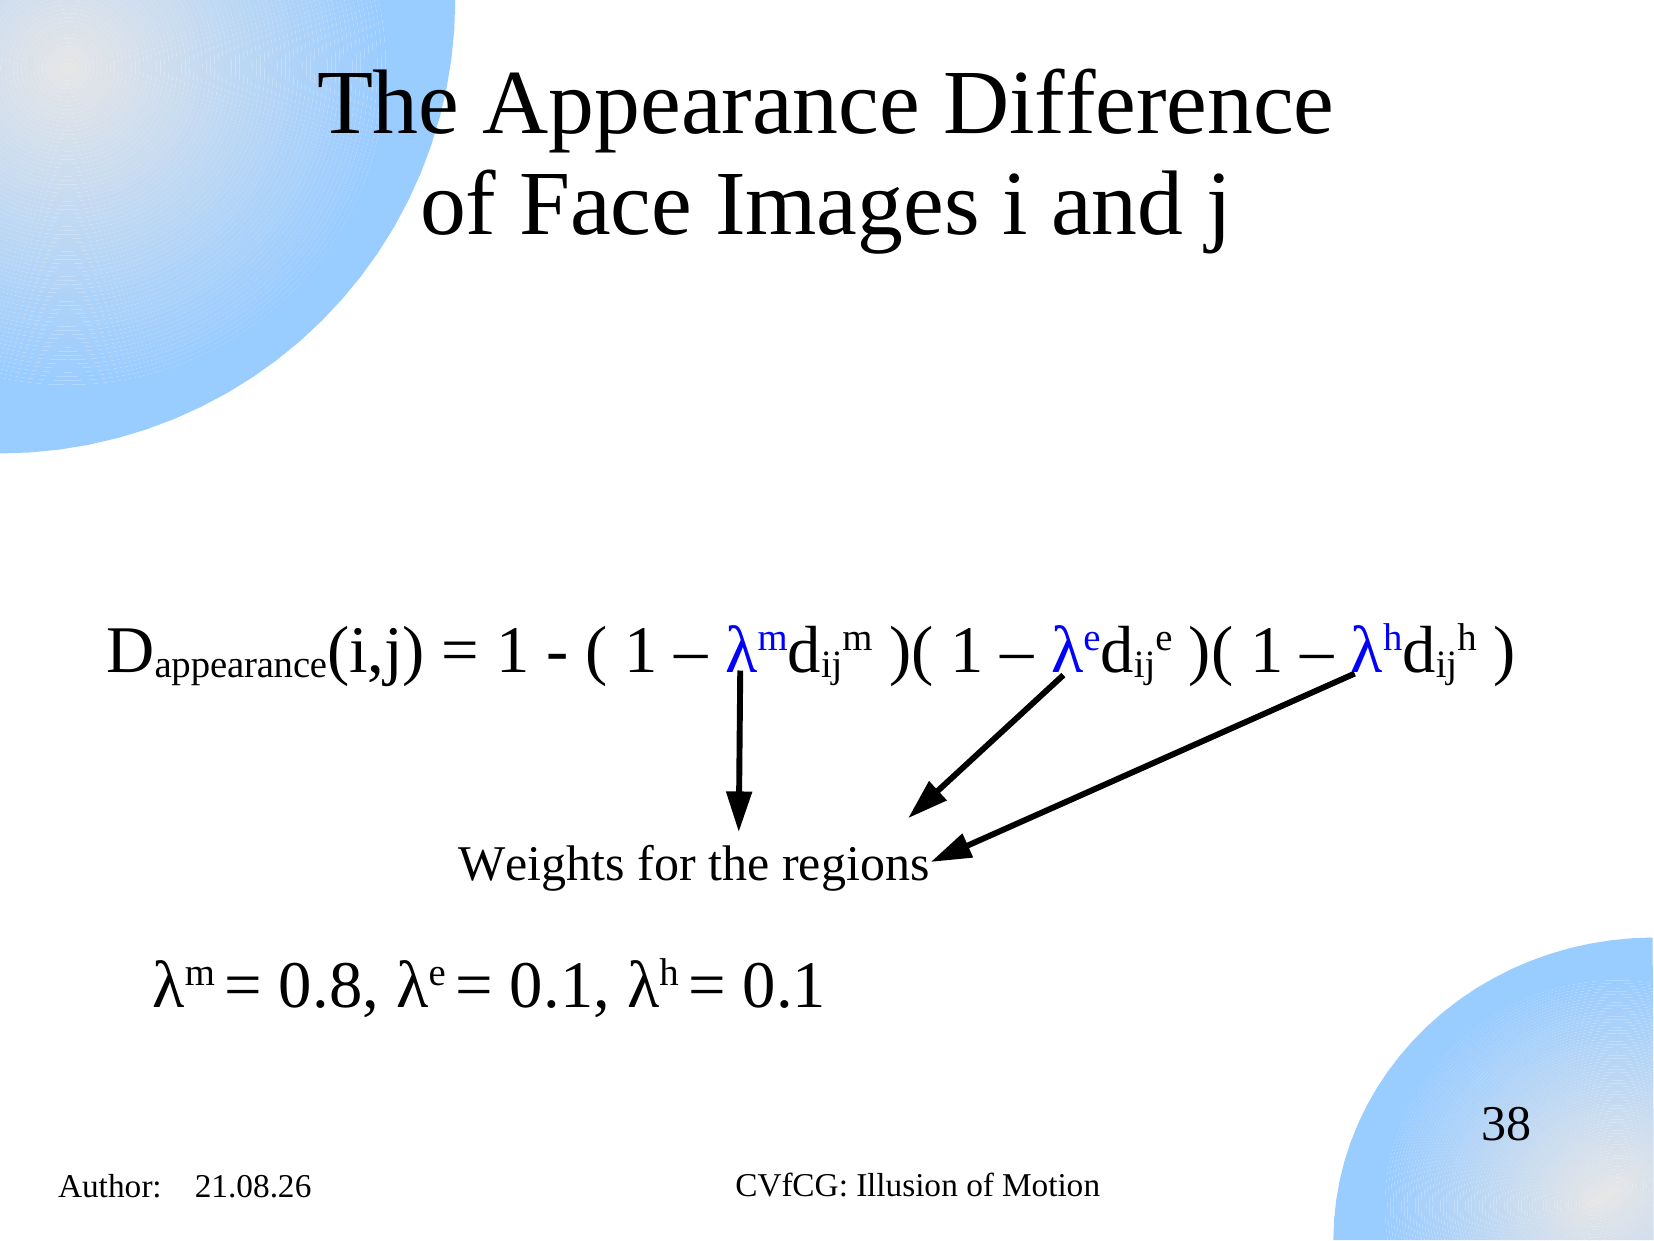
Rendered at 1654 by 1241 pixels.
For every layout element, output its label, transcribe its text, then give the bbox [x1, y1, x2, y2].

title The Appearance Difference of Face Images i and j [82, 49, 1571, 257]
subtitle Dappearance(i,j) = 1 - ( 1 – λmdijm )( 1 – λedije )( 1 – λhdijh ) [82, 290, 1571, 1010]
text_box <number> [1401, 1095, 1611, 1152]
text_box λm = 0.8, λe = 0.1, λh = 0.1 [128, 948, 1392, 1026]
text_box Weights for the regions [458, 835, 985, 892]
text_box CVfCG: Illusion of Motion [735, 1166, 1346, 1204]
